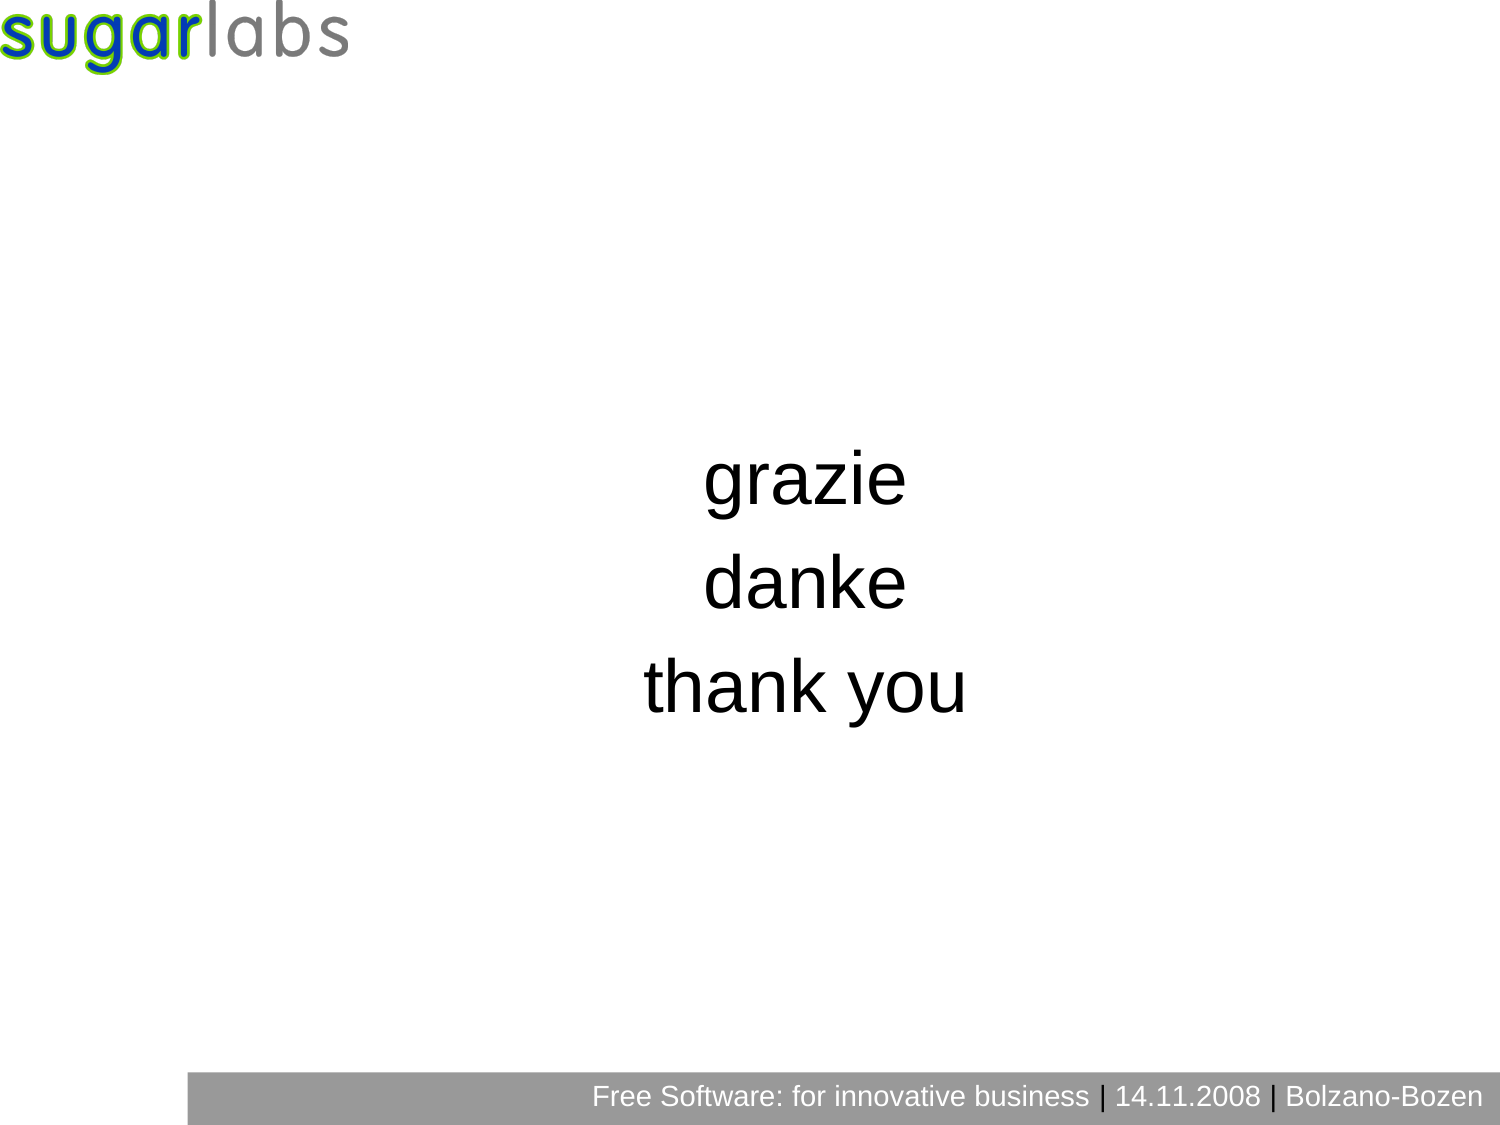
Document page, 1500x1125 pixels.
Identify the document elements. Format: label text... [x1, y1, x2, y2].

picture [0, 0, 348, 75]
subtitle grazie danke thank you [187, 269, 1425, 997]
